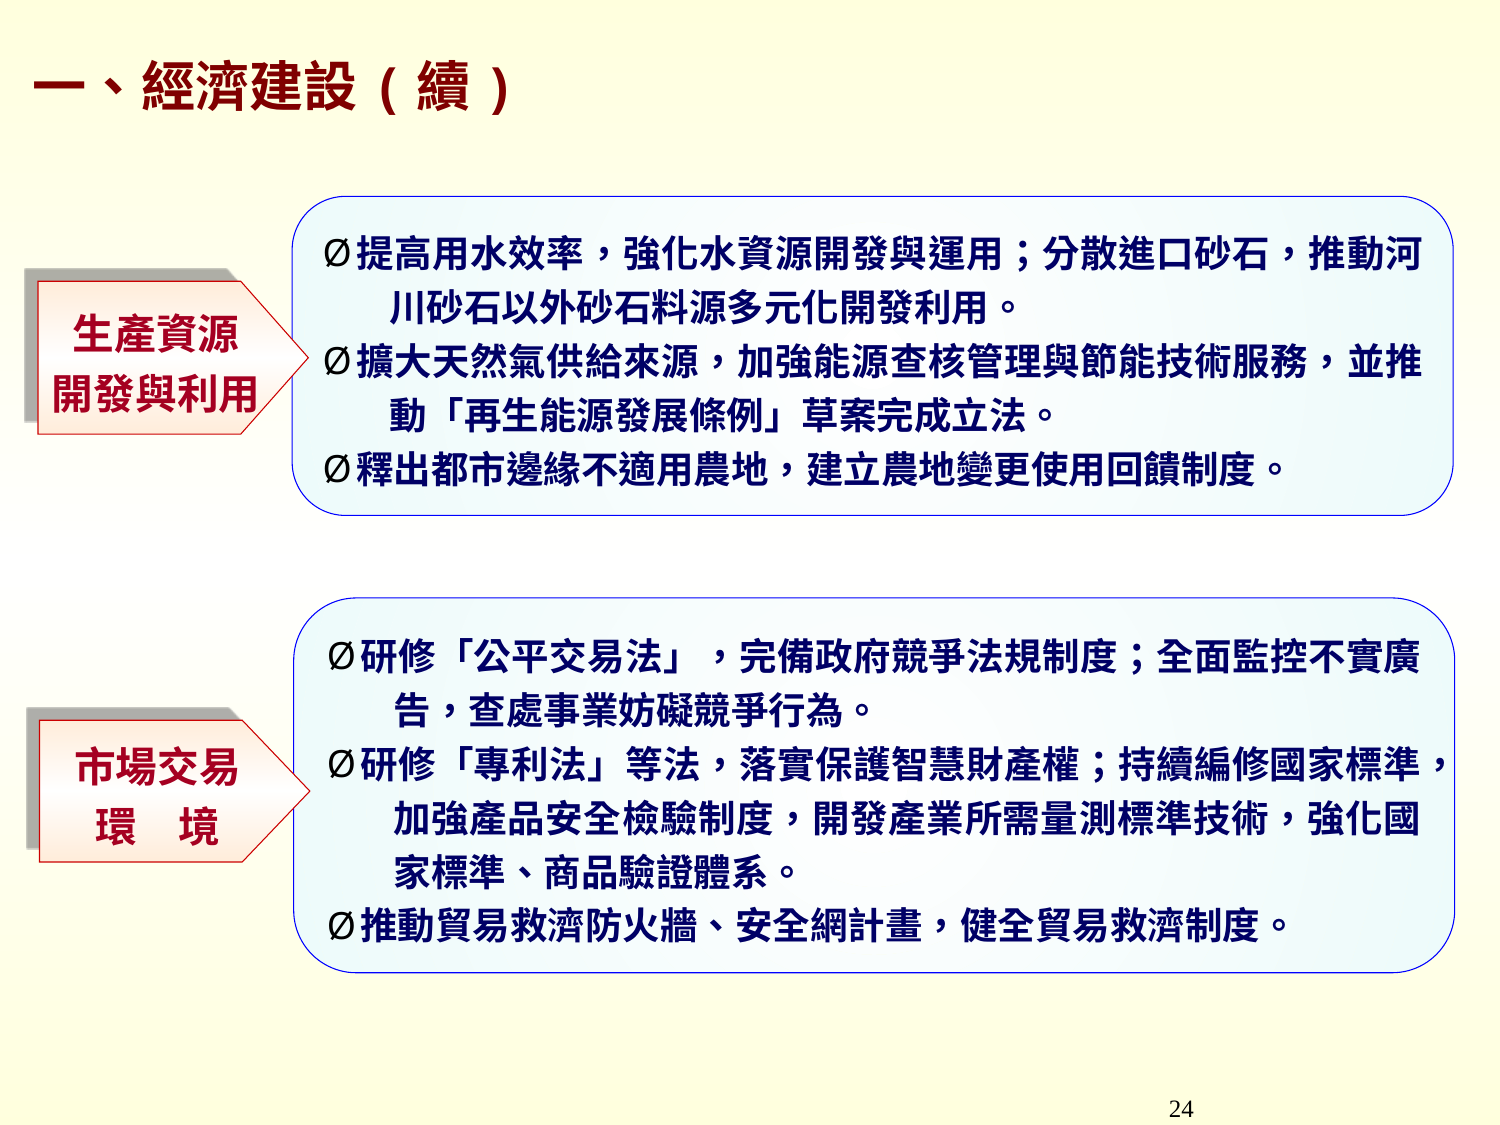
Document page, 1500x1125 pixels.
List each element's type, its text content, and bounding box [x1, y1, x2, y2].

text_box [1153, 1055, 1500, 1125]
text_box 提高用水效率，強化水資源開發與運用；分散進口砂石，推動河川砂石以外砂石料源多元化開發利用。 擴大天然氣供給來源，加強能源查核管理與節能技術服務，並推動「再生能源發展條例」草案完成立法。 釋出都市邊緣不適用農地，建立農地變更使用回饋制度。 [292, 196, 1454, 516]
text_box 一、經濟建設(續) [17, 45, 1046, 126]
text_box 市場交易 環 境 [39, 720, 310, 862]
text_box 研修「公平交易法」，完備政府競爭法規制度；全面監控不實廣告，查處事業妨礙競爭行為。 研修「專利法」等法，落實保護智慧財產權；持續編修國家標準，加強產品安全檢驗制度，開發產業所需量測標準技術，強化國家標準、商品驗證體系。 推動貿易救濟防火牆、安全網計畫，健全貿易救濟制度。 [293, 597, 1455, 973]
text_box 生產資源 開發與利用 [37, 281, 309, 435]
